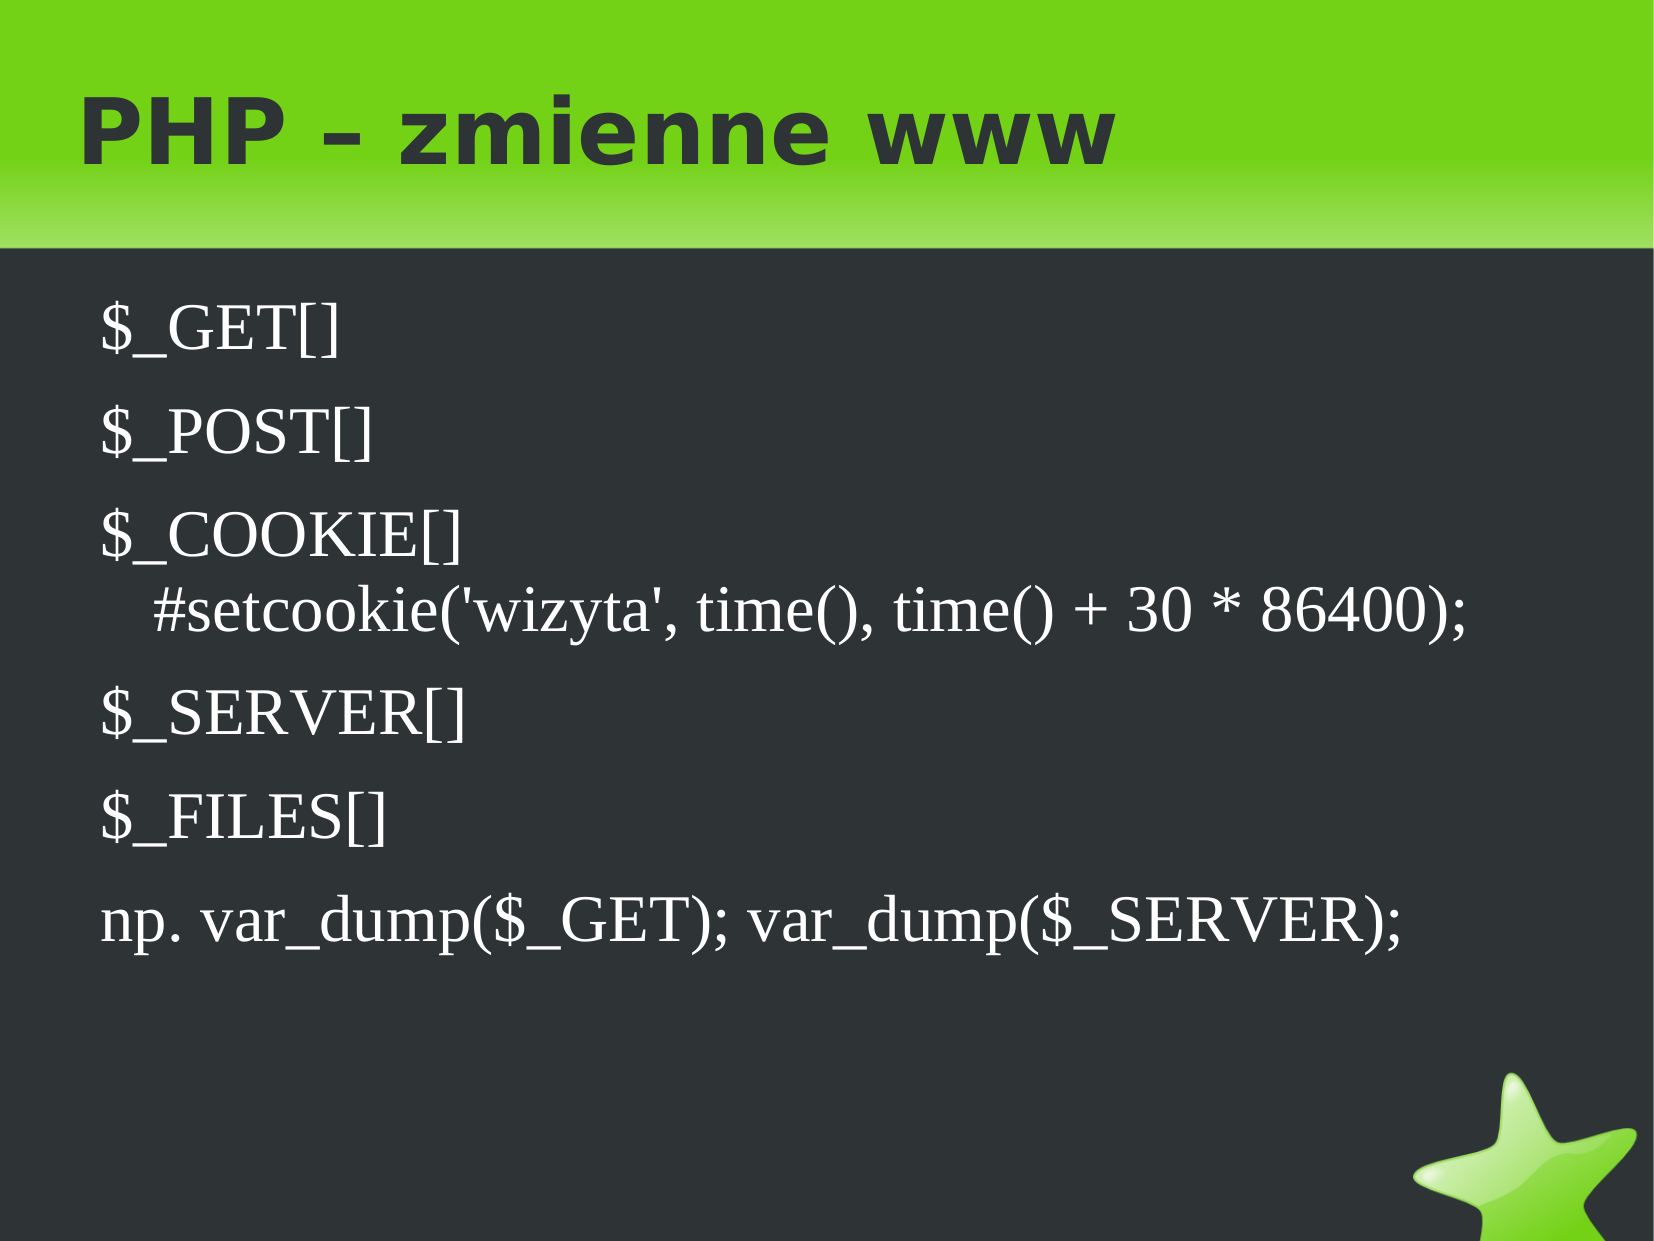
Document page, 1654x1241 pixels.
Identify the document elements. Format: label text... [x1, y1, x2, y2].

picture [0, 0, 1654, 1241]
title PHP – zmienne www [76, 36, 1565, 229]
list $_GET[] $_POST[] $_COOKIE[] #setcookie('wizyta', time(), time() + 30 * 86400); $_SERVER[] $_FILES[] np. var_dump($_GET); var_dump($_SERVER); [82, 290, 1571, 1094]
